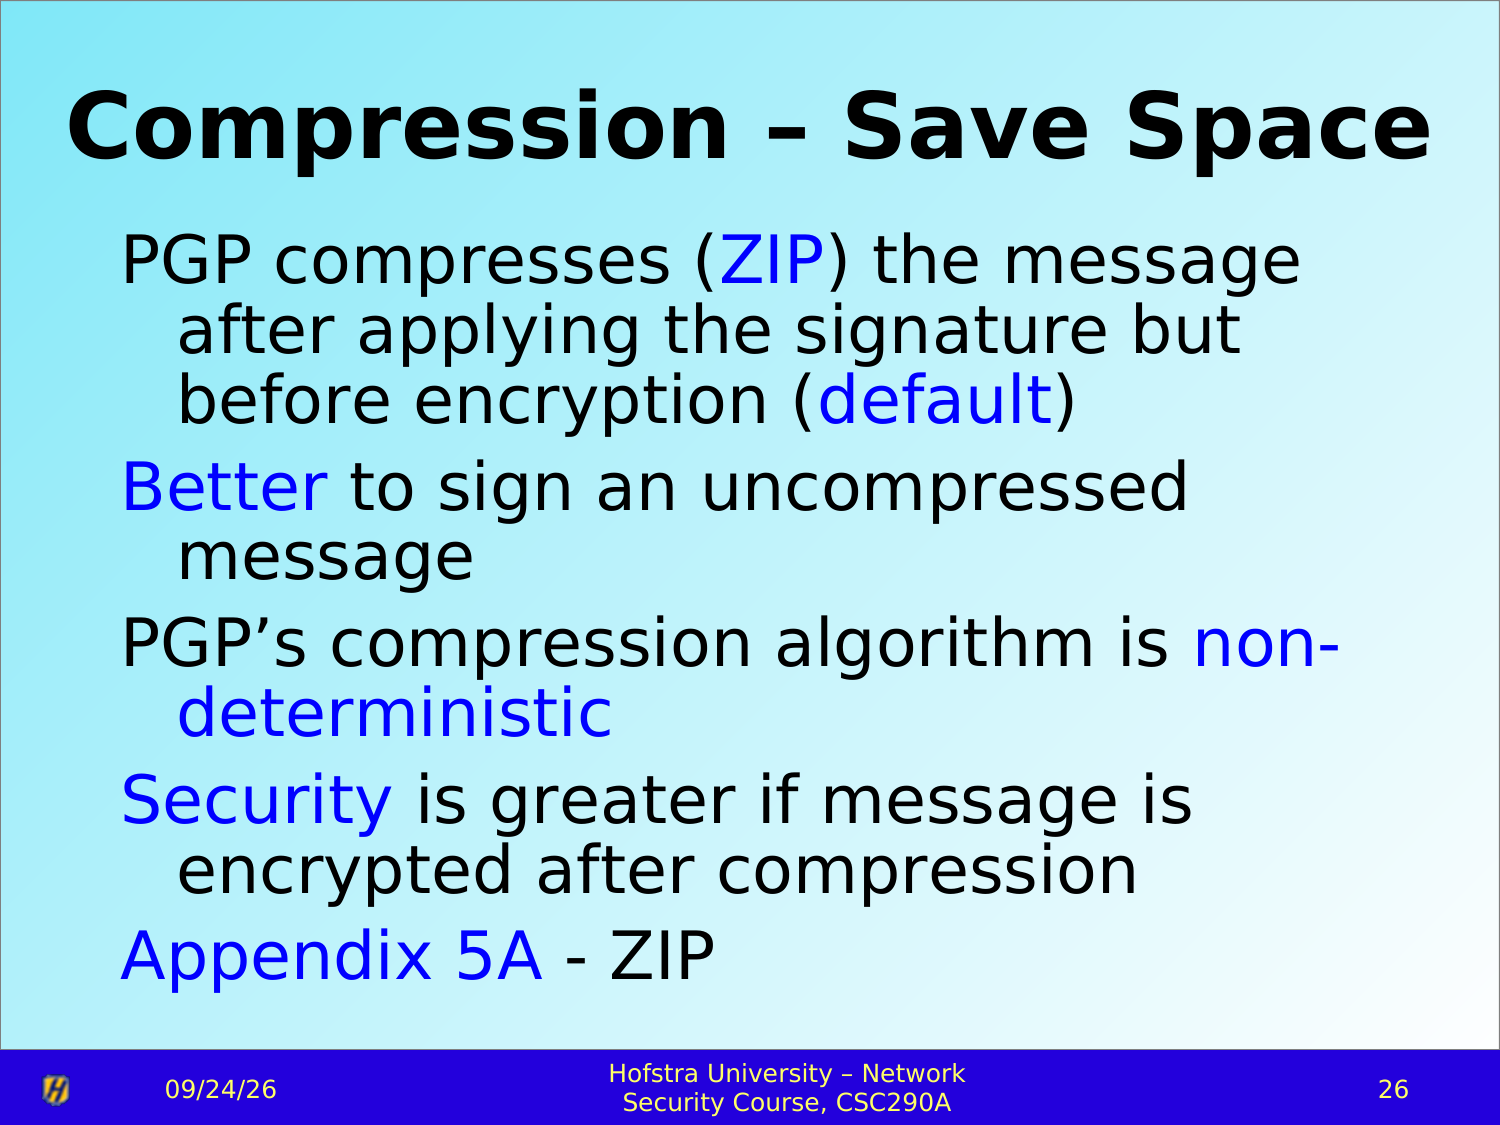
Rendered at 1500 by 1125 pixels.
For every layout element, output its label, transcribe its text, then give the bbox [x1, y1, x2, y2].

list PGP compresses (ZIP) the message after applying the signature but before encryption (default) Better to sign an uncompressed message PGP’s compression algorithm is non-deterministic Security is greater if message is encrypted after compression Appendix 5A - ZIP [105, 219, 1381, 1022]
picture [37, 1072, 76, 1110]
title Compression – Save Space [37, 62, 1463, 189]
